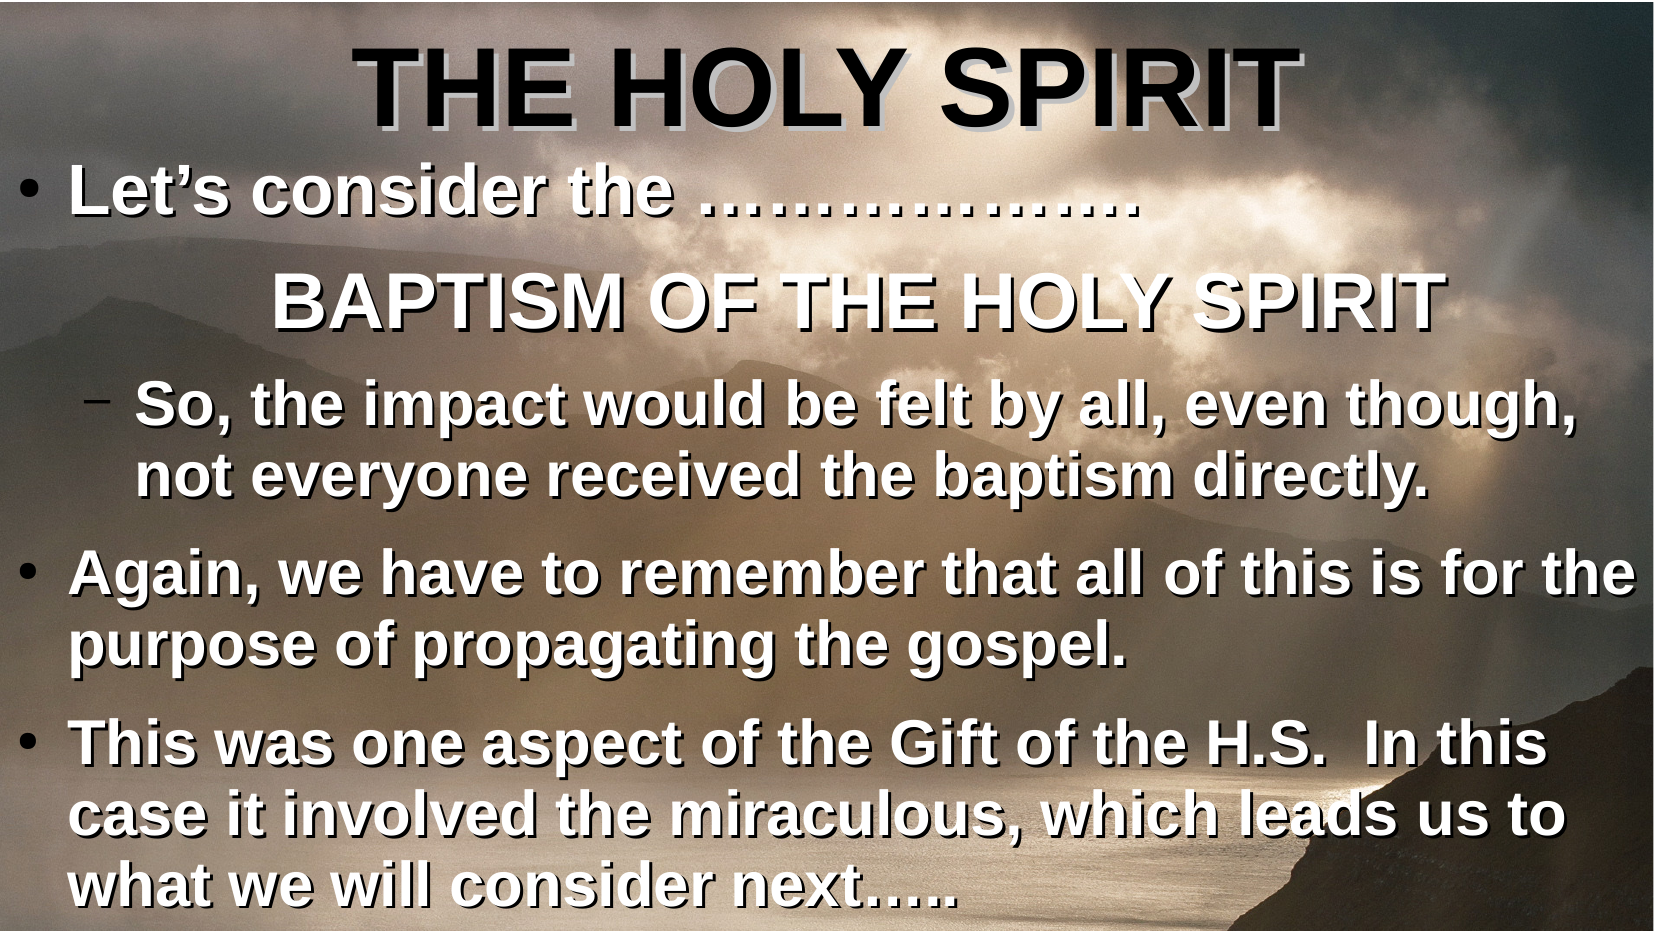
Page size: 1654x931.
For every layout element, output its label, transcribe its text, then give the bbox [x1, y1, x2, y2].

list Let’s consider the ………………. BAPTISM OF THE HOLY SPIRIT So, the impact would be felt by all, even though, not everyone received the baptism directly. Again, we have to remember that all of this is for the purpose of propagating the gospel. This was one aspect of the Gift of the H.S. In this case it involved the miraculous, which leads us to what we will consider next….. [0, 150, 1651, 931]
title THE HOLY SPIRIT [82, 9, 1571, 150]
picture [0, 2, 1654, 931]
